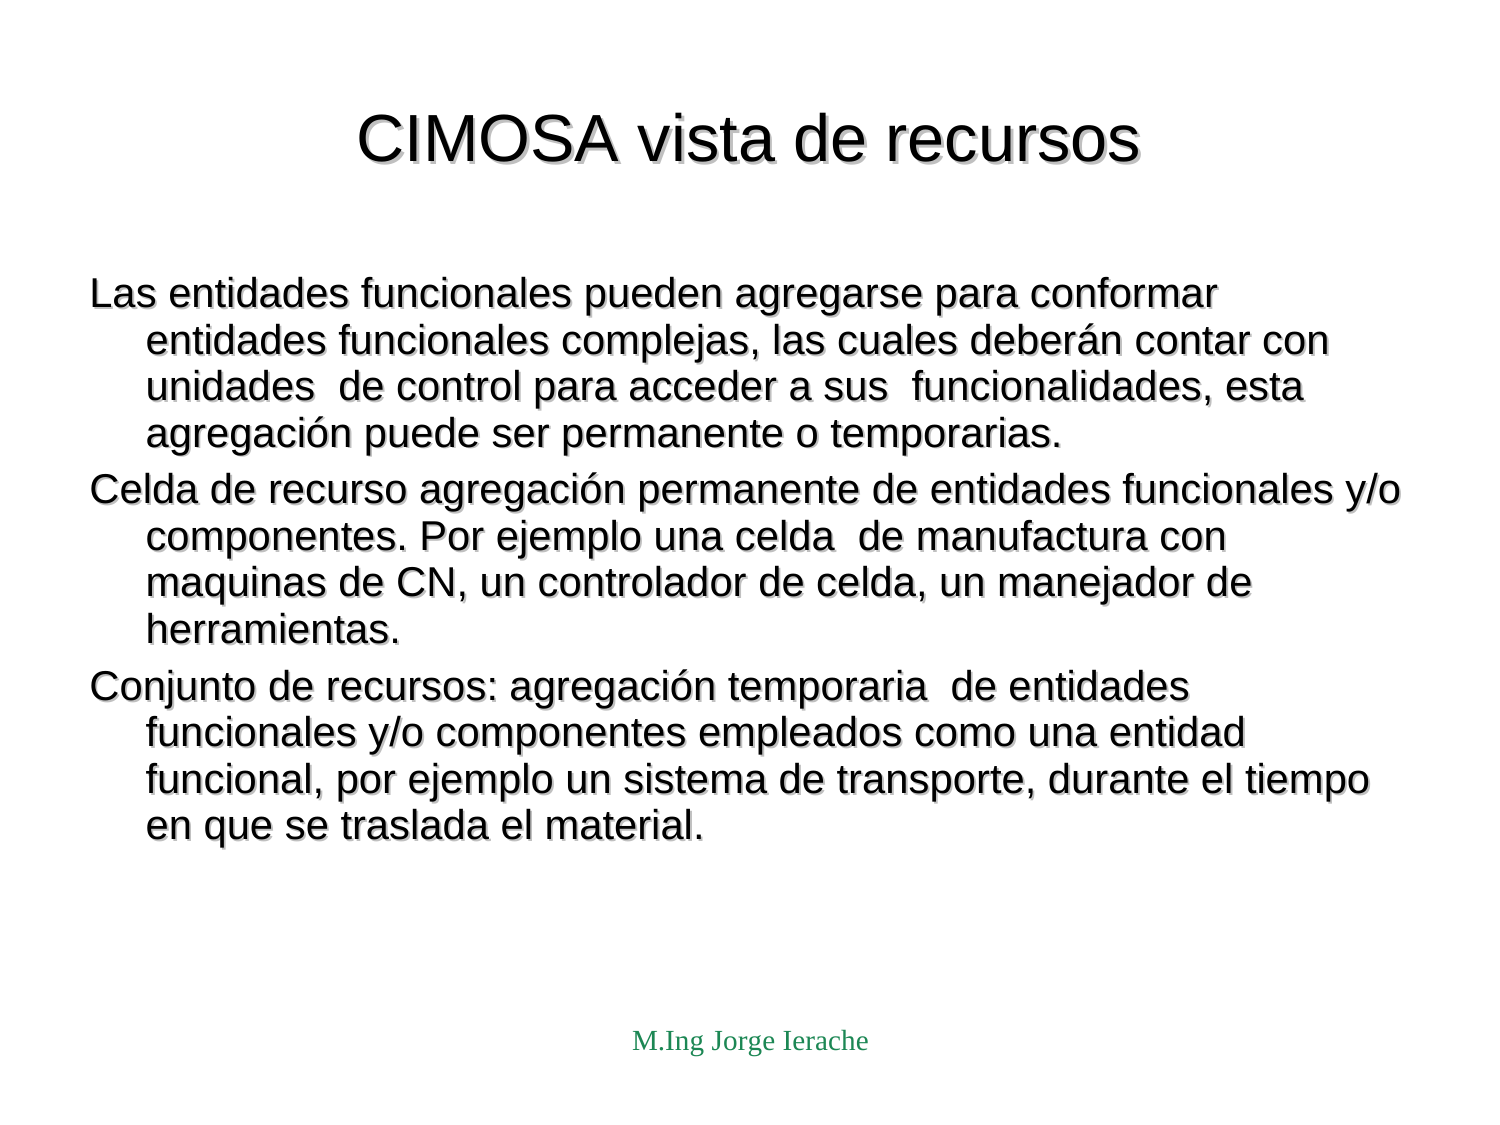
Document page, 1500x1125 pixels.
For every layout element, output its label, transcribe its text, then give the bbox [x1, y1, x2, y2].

title CIMOSA vista de recursos [74, 44, 1425, 233]
list Las entidades funcionales pueden agregarse para conformar entidades funcionales complejas, las cuales deberán contar con unidades de control para acceder a sus funcionalidades, esta agregación puede ser permanente o temporarias. Celda de recurso agregación permanente de entidades funcionales y/o componentes. Por ejemplo una celda de manufactura con maquinas de CN, un controlador de celda, un manejador de herramientas. Conjunto de recursos: agregación temporaria de entidades funcionales y/o componentes empleados como una entidad funcional, por ejemplo un sistema de transporte, durante el tiempo en que se traslada el material. [74, 262, 1425, 1001]
